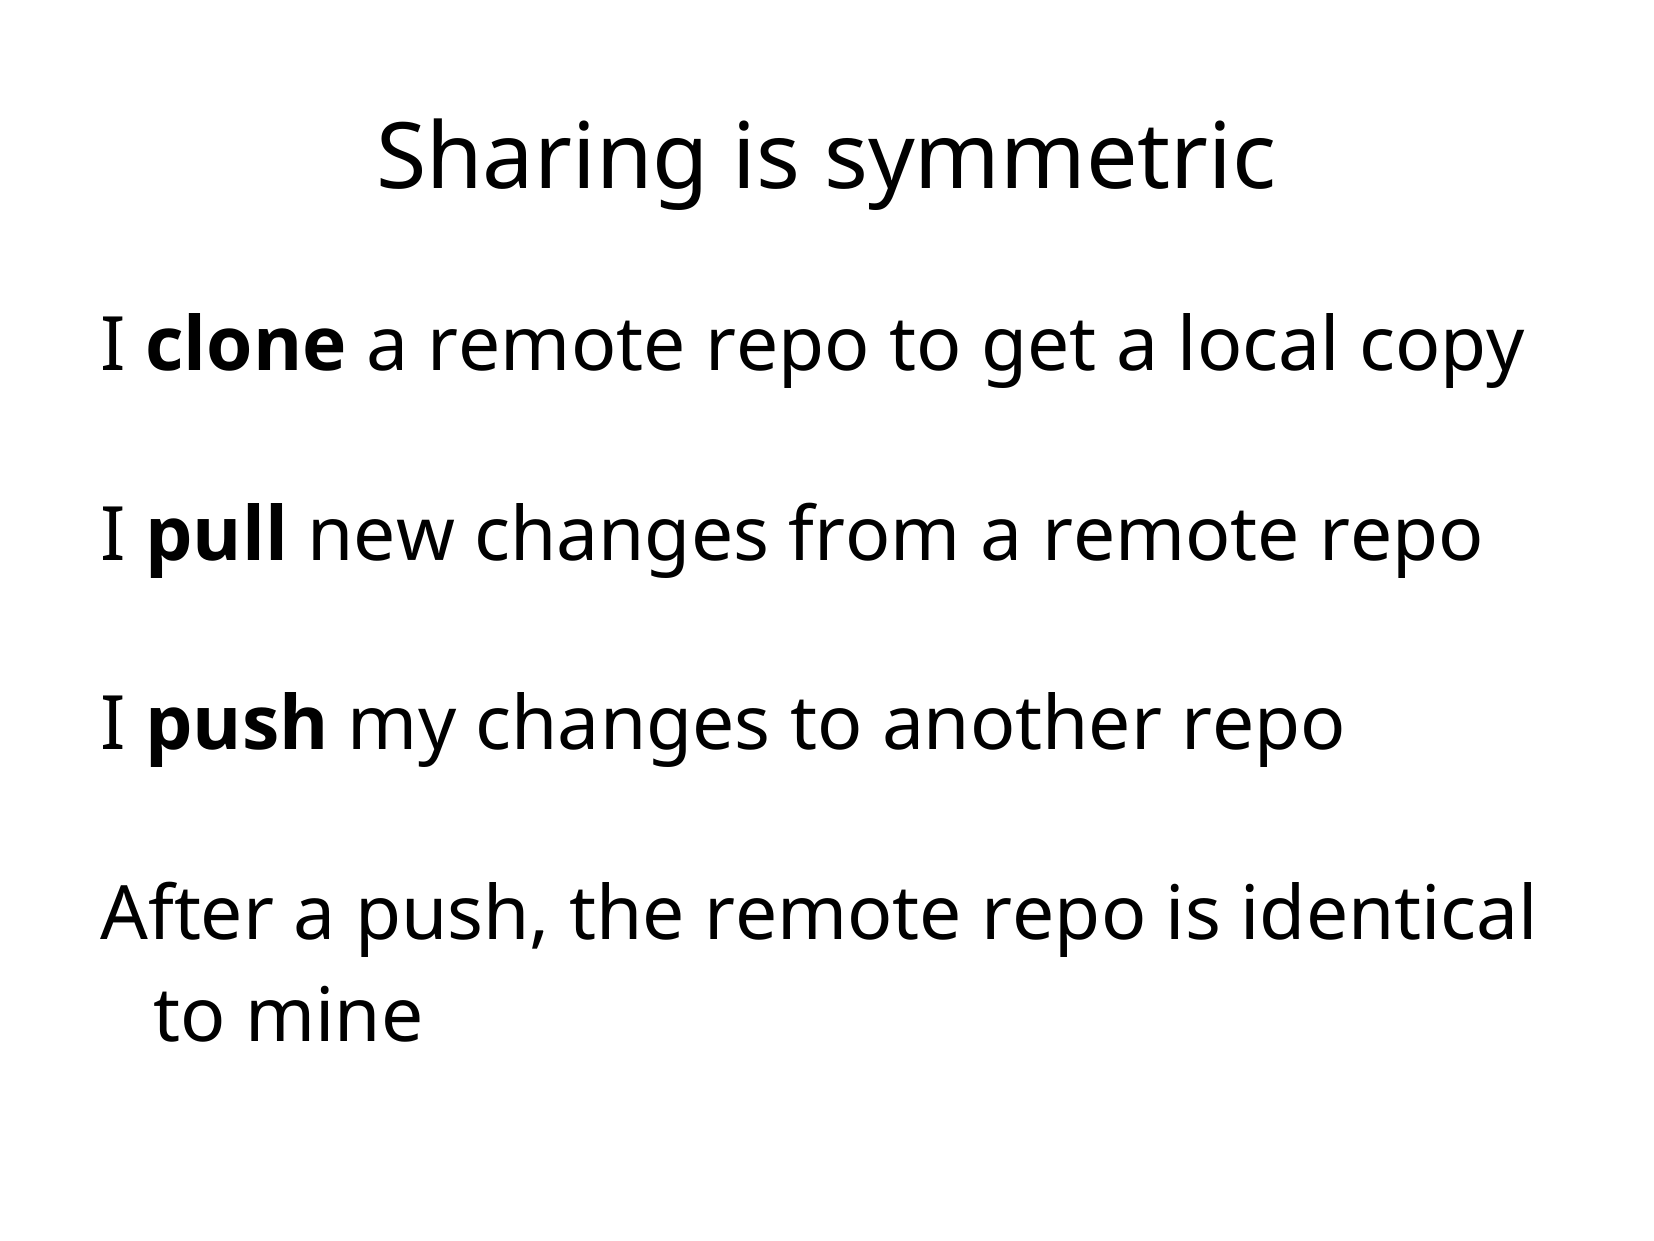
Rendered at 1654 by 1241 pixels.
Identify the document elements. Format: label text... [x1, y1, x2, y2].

list I clone a remote repo to get a local copy I pull new changes from a remote repo I push my changes to another repo After a push, the remote repo is identical to mine [82, 290, 1571, 1109]
title Sharing is symmetric [82, 49, 1571, 257]
